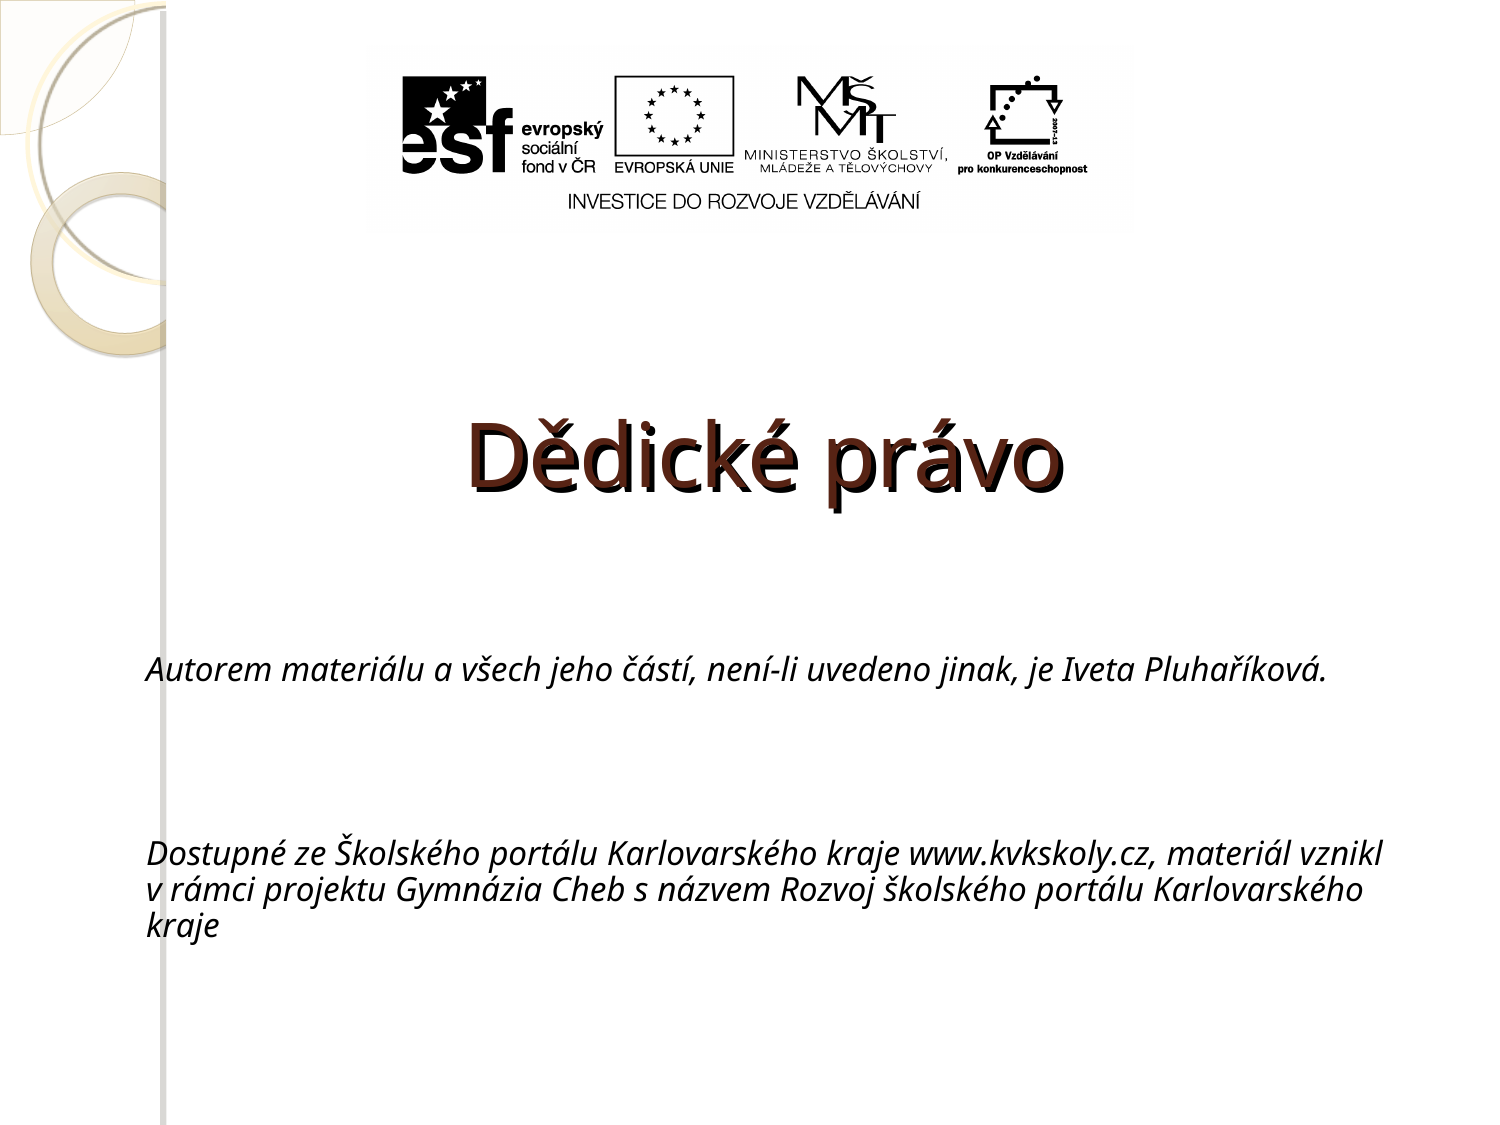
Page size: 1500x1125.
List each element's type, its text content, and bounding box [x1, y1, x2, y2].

list Autorem materiálu a všech jeho částí, není-li uvedeno jinak, je Iveta Pluhaříková. Dostupné ze Školského portálu Karlovarského kraje www.kvkskoly.cz, materiál vznikl v rámci projektu Gymnázia Cheb s názvem Rozvoj školského portálu Karlovarského kraje [75, 262, 1426, 1006]
picture [366, 45, 1134, 233]
picture [27, 170, 160, 362]
title Dědické právo [448, 271, 1500, 514]
